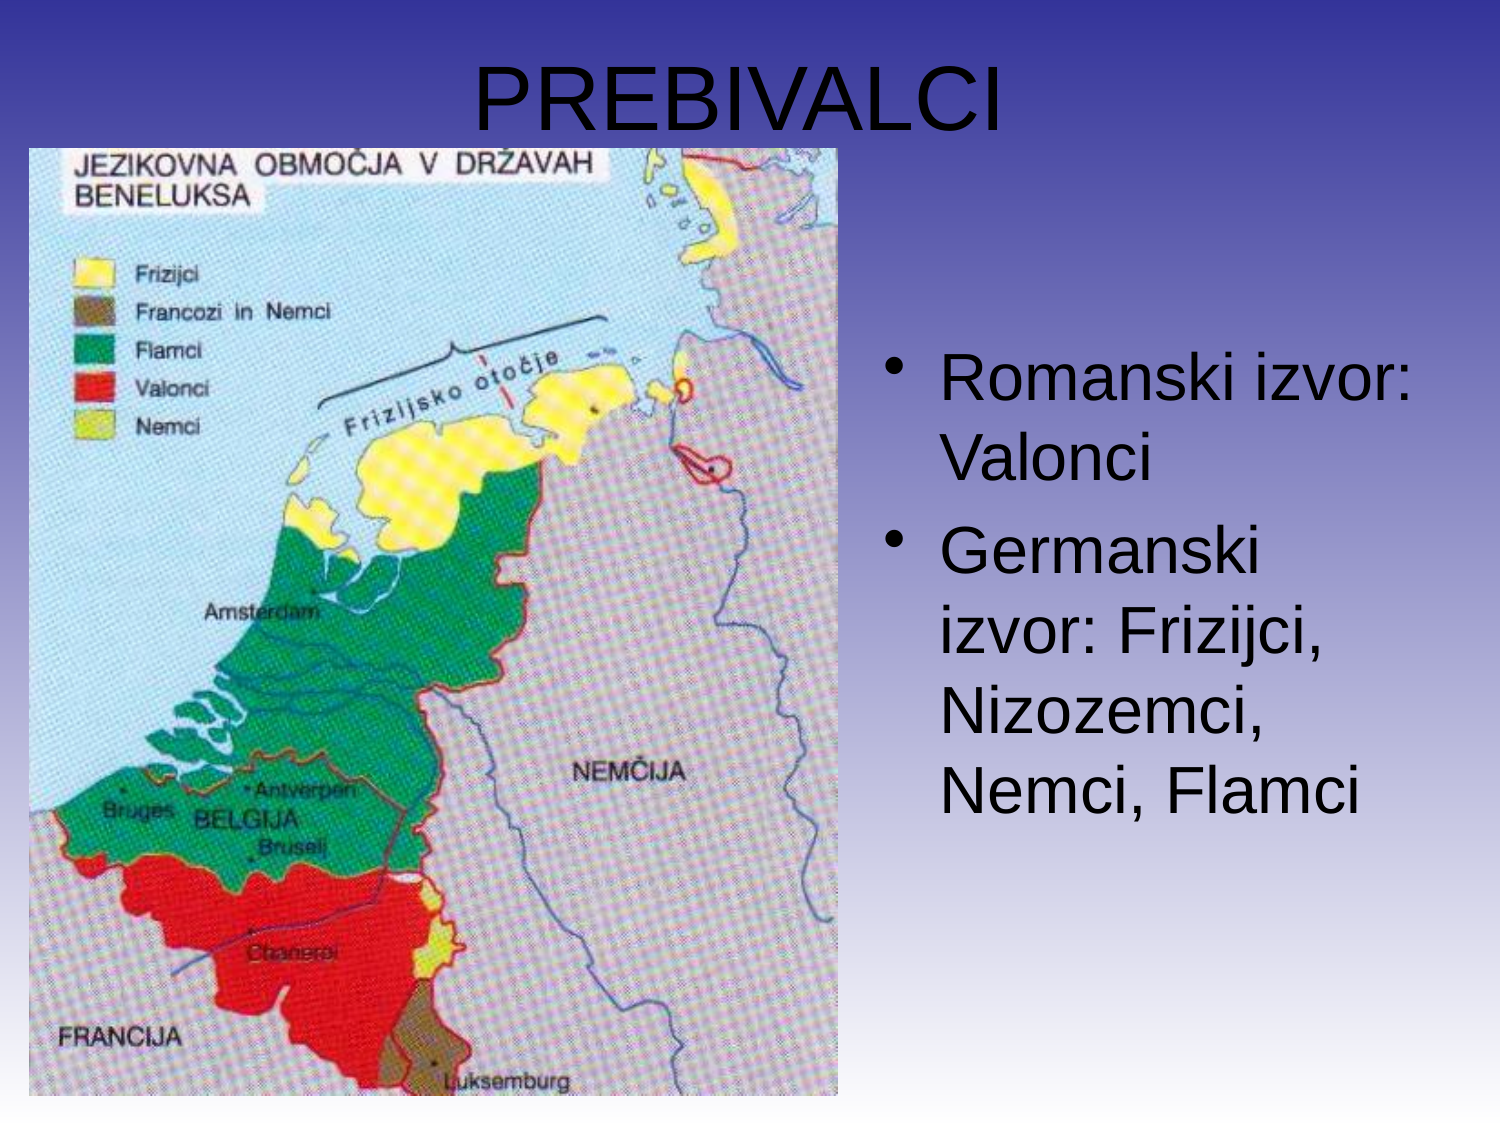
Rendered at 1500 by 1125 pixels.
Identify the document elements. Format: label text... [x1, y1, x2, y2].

list Romanski izvor: Valonci Germanski izvor: Frizijci, Nizozemci, Nemci, Flamci [868, 326, 1437, 1125]
title PREBIVALCI [64, 0, 1415, 188]
picture [29, 148, 838, 1096]
